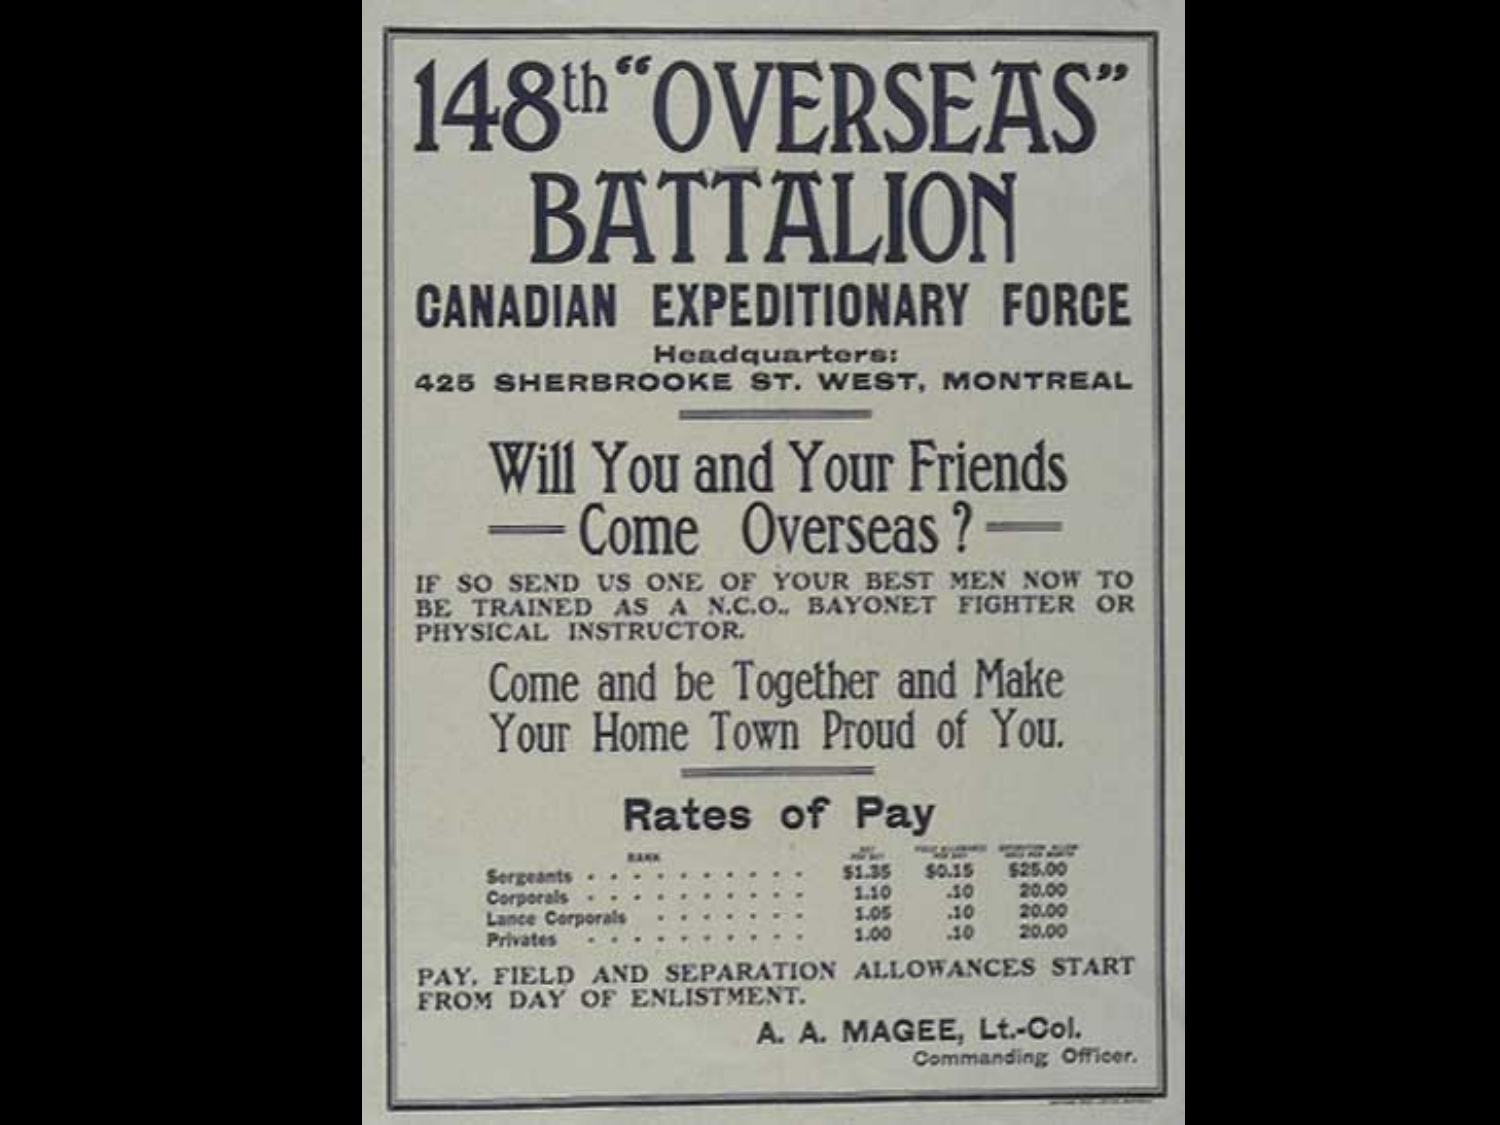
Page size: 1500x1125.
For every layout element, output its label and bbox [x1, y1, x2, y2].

picture [362, 0, 1185, 1125]
